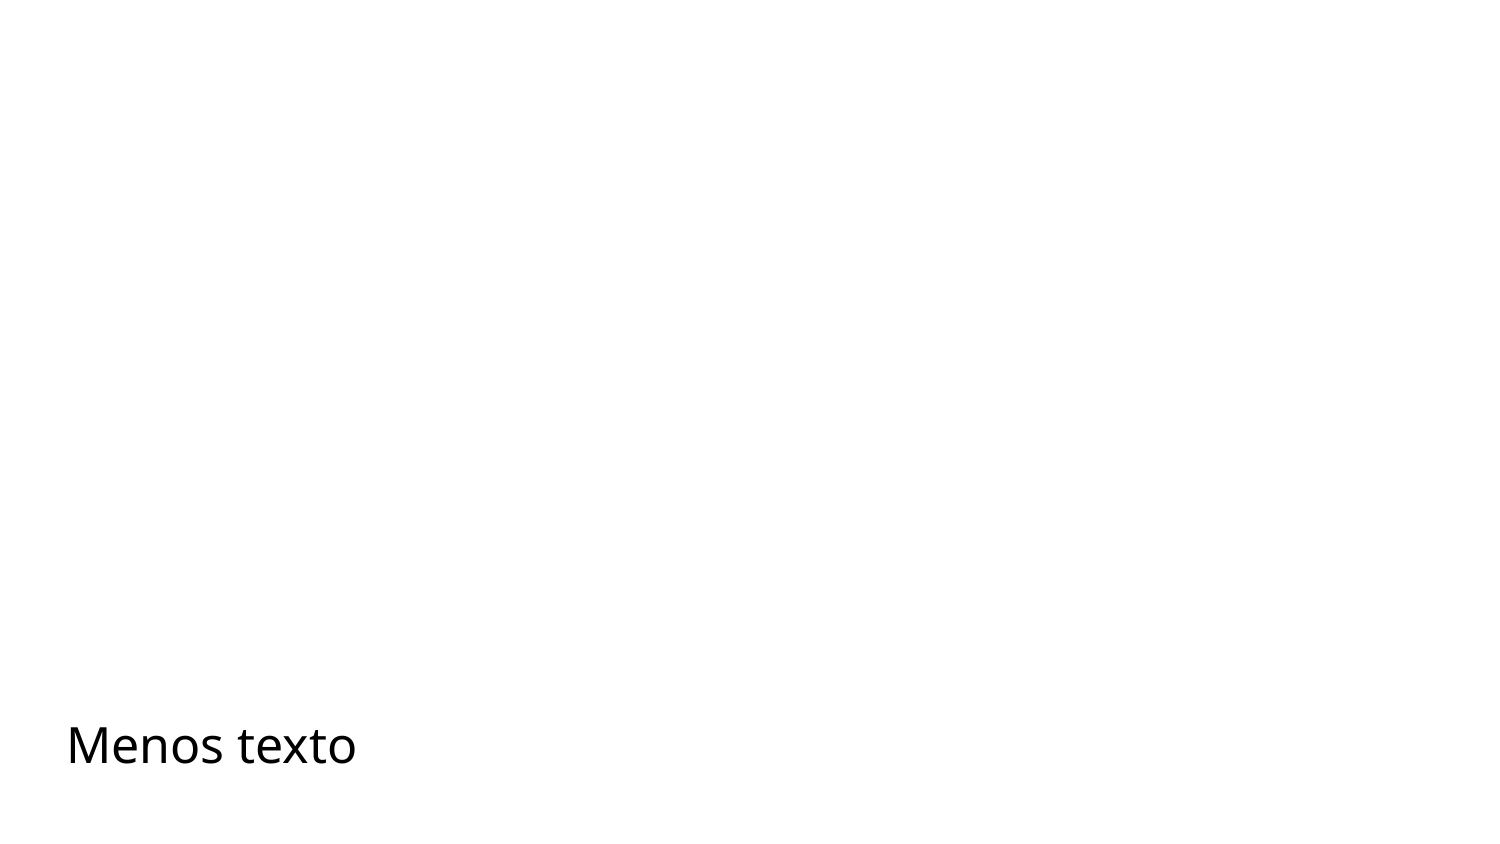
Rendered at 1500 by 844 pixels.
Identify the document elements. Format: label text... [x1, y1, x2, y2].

list Menos texto [51, 694, 1036, 794]
